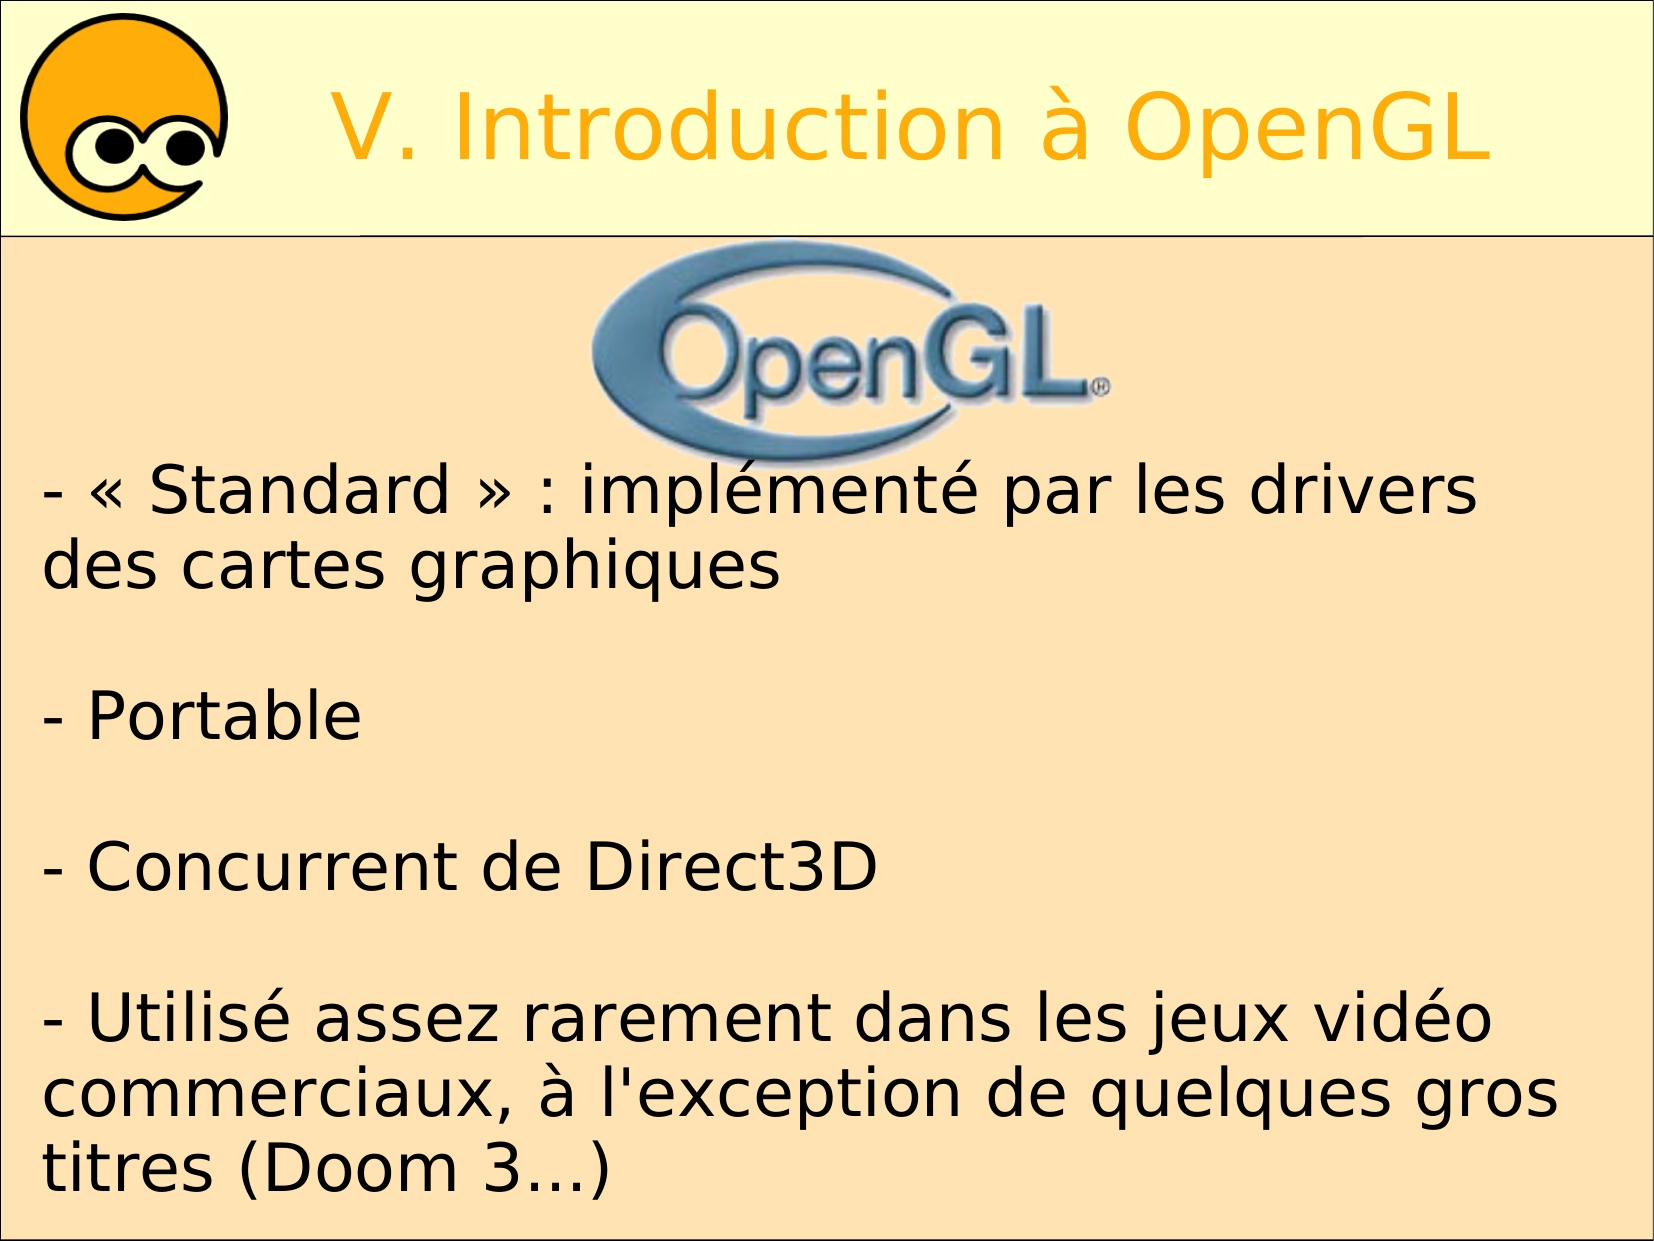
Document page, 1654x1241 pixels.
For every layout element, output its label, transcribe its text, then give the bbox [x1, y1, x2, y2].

text_box - « Standard » : implémenté par les drivers des cartes graphiques - Portable - Concurrent de Direct3D - Utilisé assez rarement dans les jeux vidéo commerciaux, à l'exception de quelques gros titres (Doom 3...) [41, 451, 1619, 1209]
picture [575, 236, 1123, 451]
title V. Introduction à OpenGL [252, 28, 1571, 228]
picture [20, 13, 228, 221]
